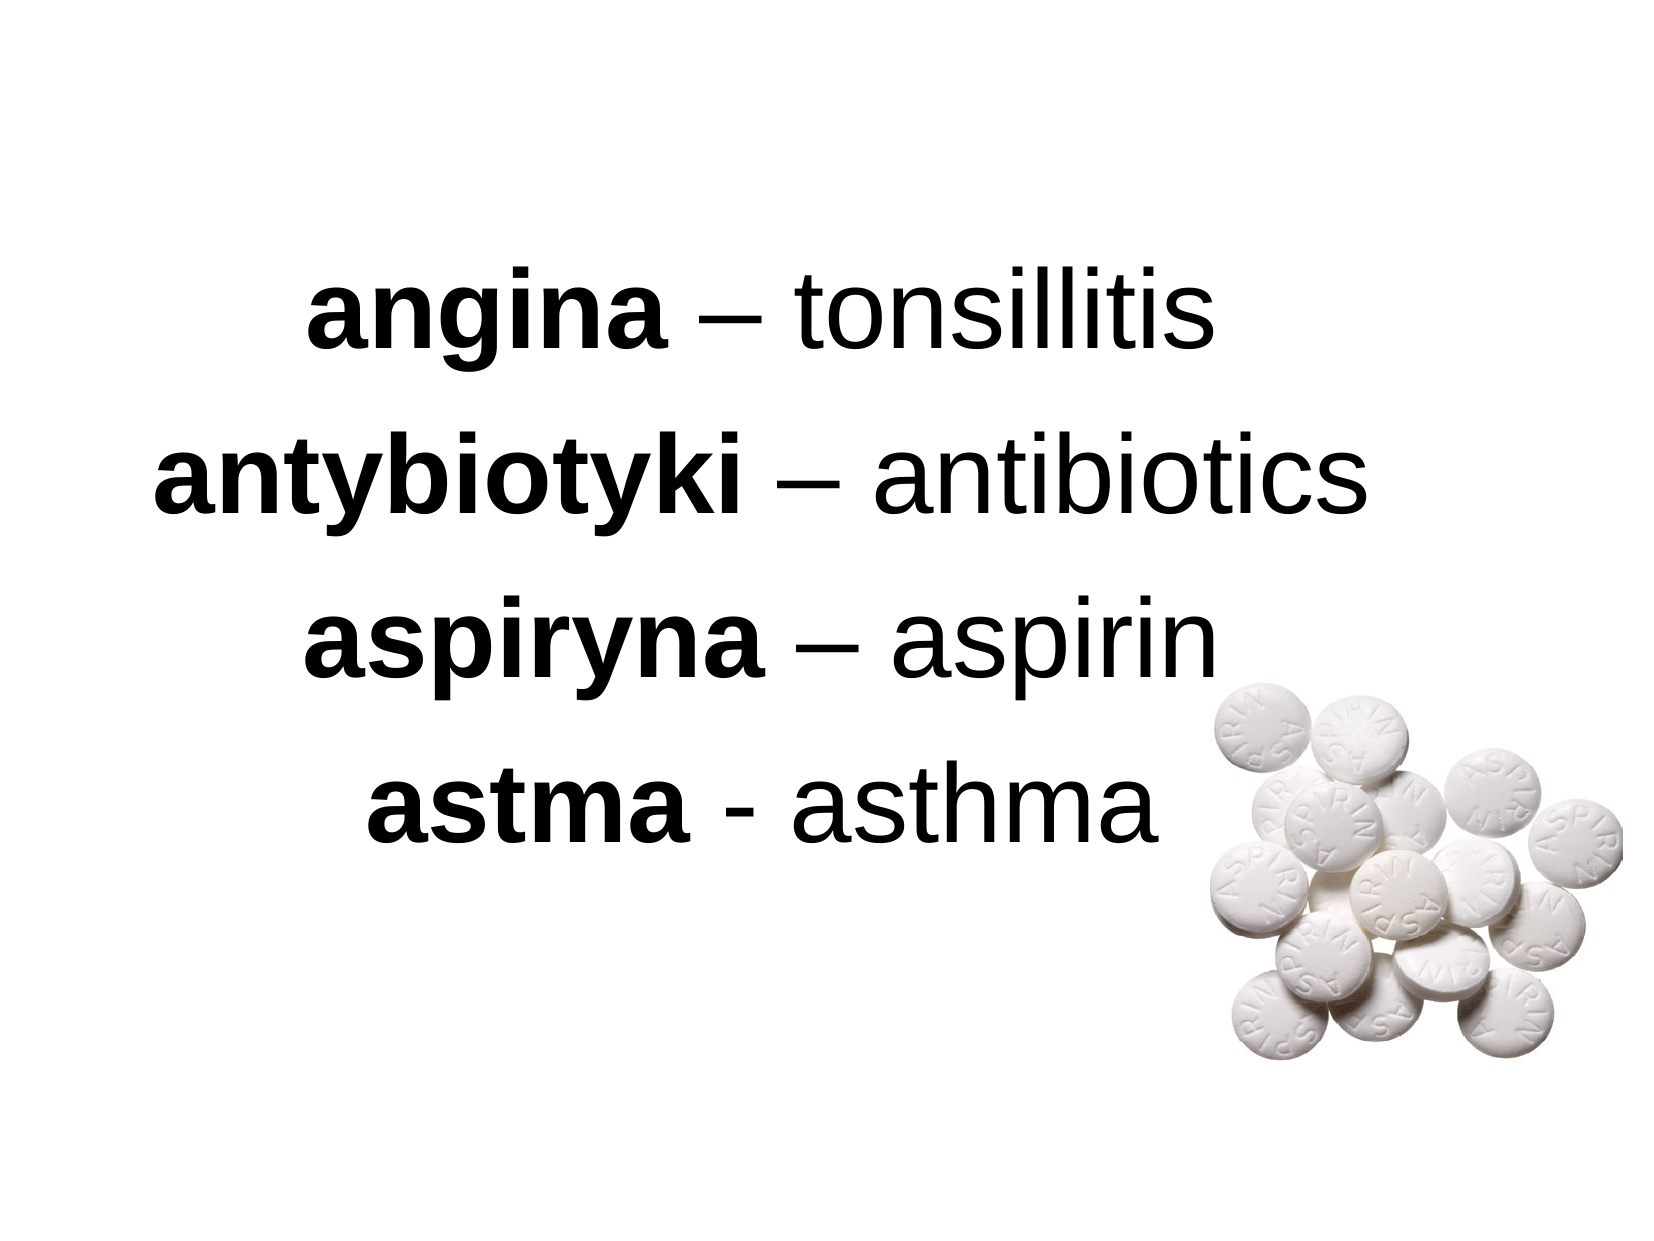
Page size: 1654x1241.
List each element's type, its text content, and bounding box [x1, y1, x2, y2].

picture [1210, 681, 1623, 1063]
list angina – tonsillitis antybiotyki – antibiotics aspiryna – aspirin astma - asthma [17, 236, 1506, 1055]
